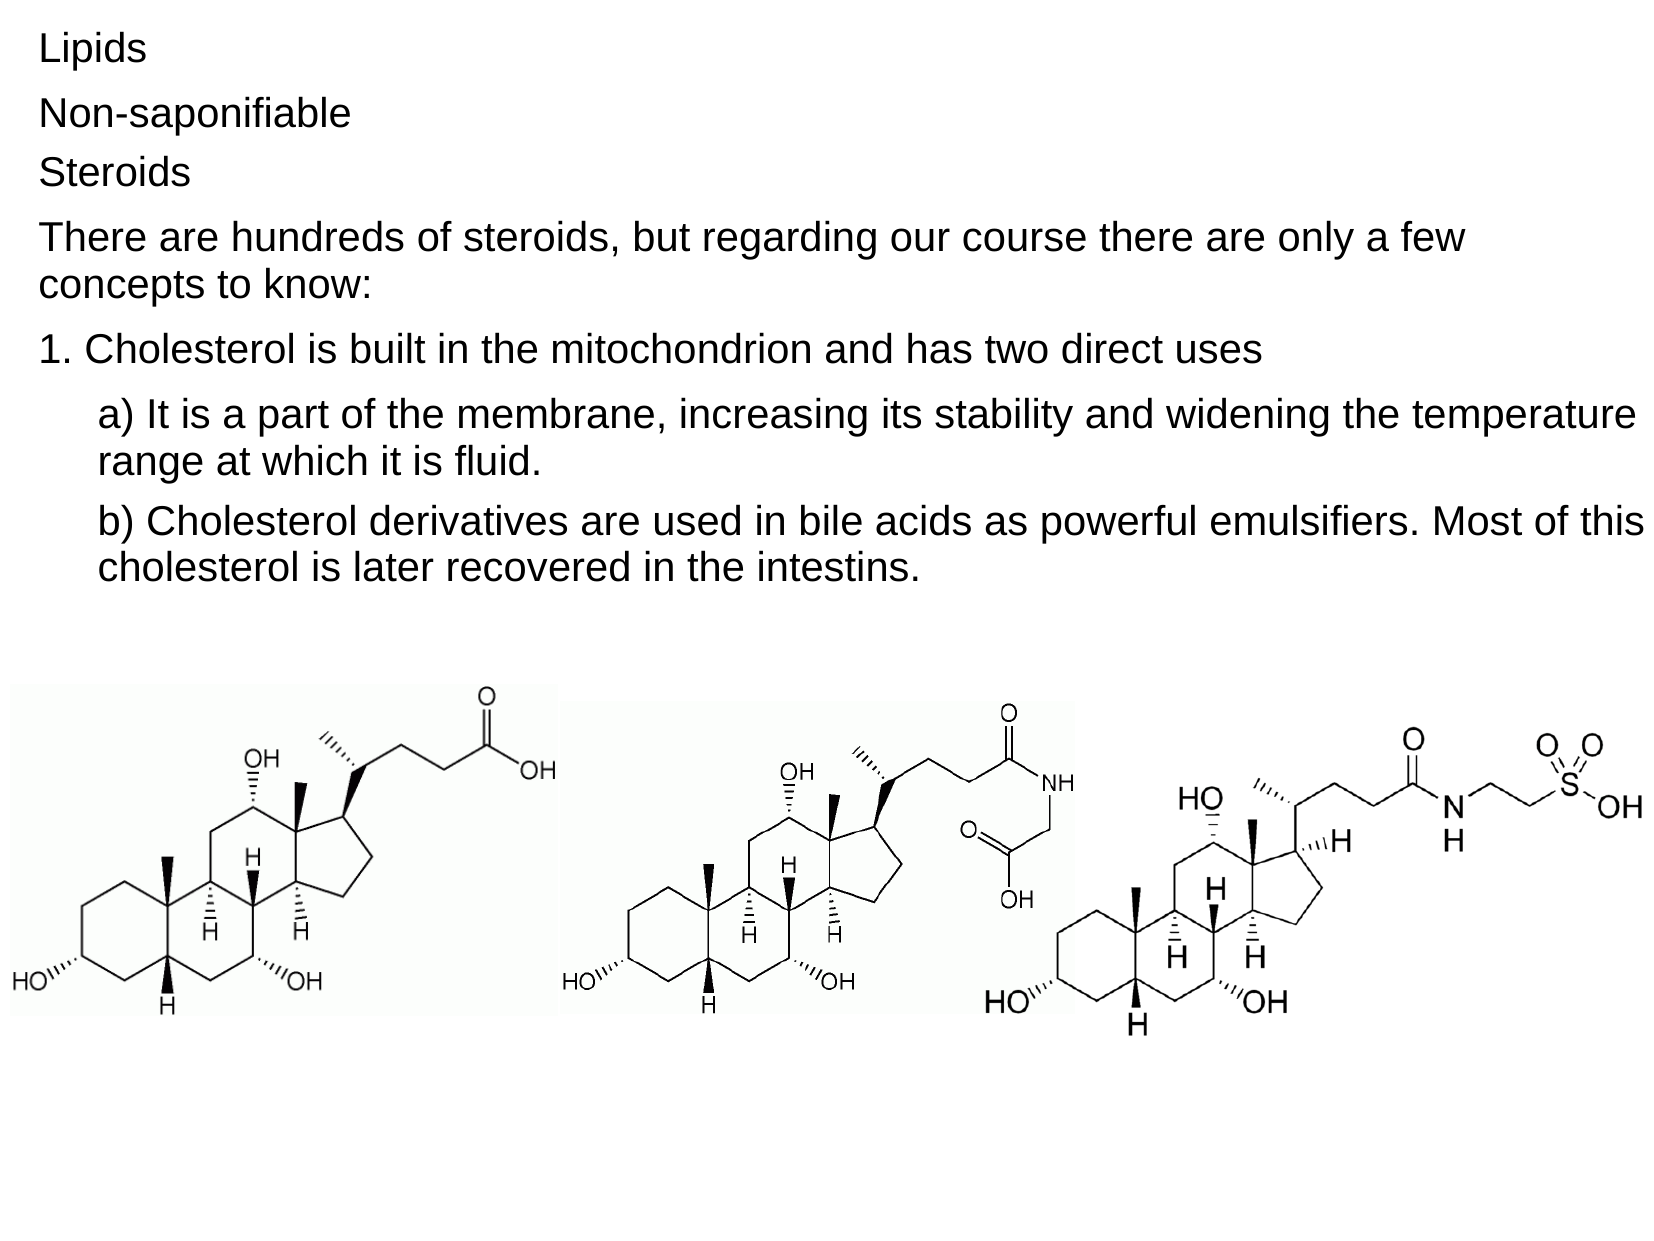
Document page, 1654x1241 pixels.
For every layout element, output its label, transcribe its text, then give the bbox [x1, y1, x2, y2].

picture [560, 701, 1642, 1036]
text_box Non-saponifiable [23, 82, 414, 141]
text_box Lipids [23, 17, 355, 80]
text_box b) Cholesterol derivatives are used in bile acids as powerful emulsifiers. Most of this cholesterol is later recovered in the intestins. [82, 490, 1654, 598]
text_box 1. Cholesterol is built in the mitochondrion and has two direct uses [23, 318, 1630, 381]
text_box a) It is a part of the membrane, increasing its stability and widening the temperature range at which it is fluid. [82, 383, 1654, 490]
picture [10, 684, 558, 1016]
text_box There are hundreds of steroids, but regarding our course there are only a few concepts to know: [23, 206, 1630, 315]
text_box Steroids [23, 141, 626, 204]
